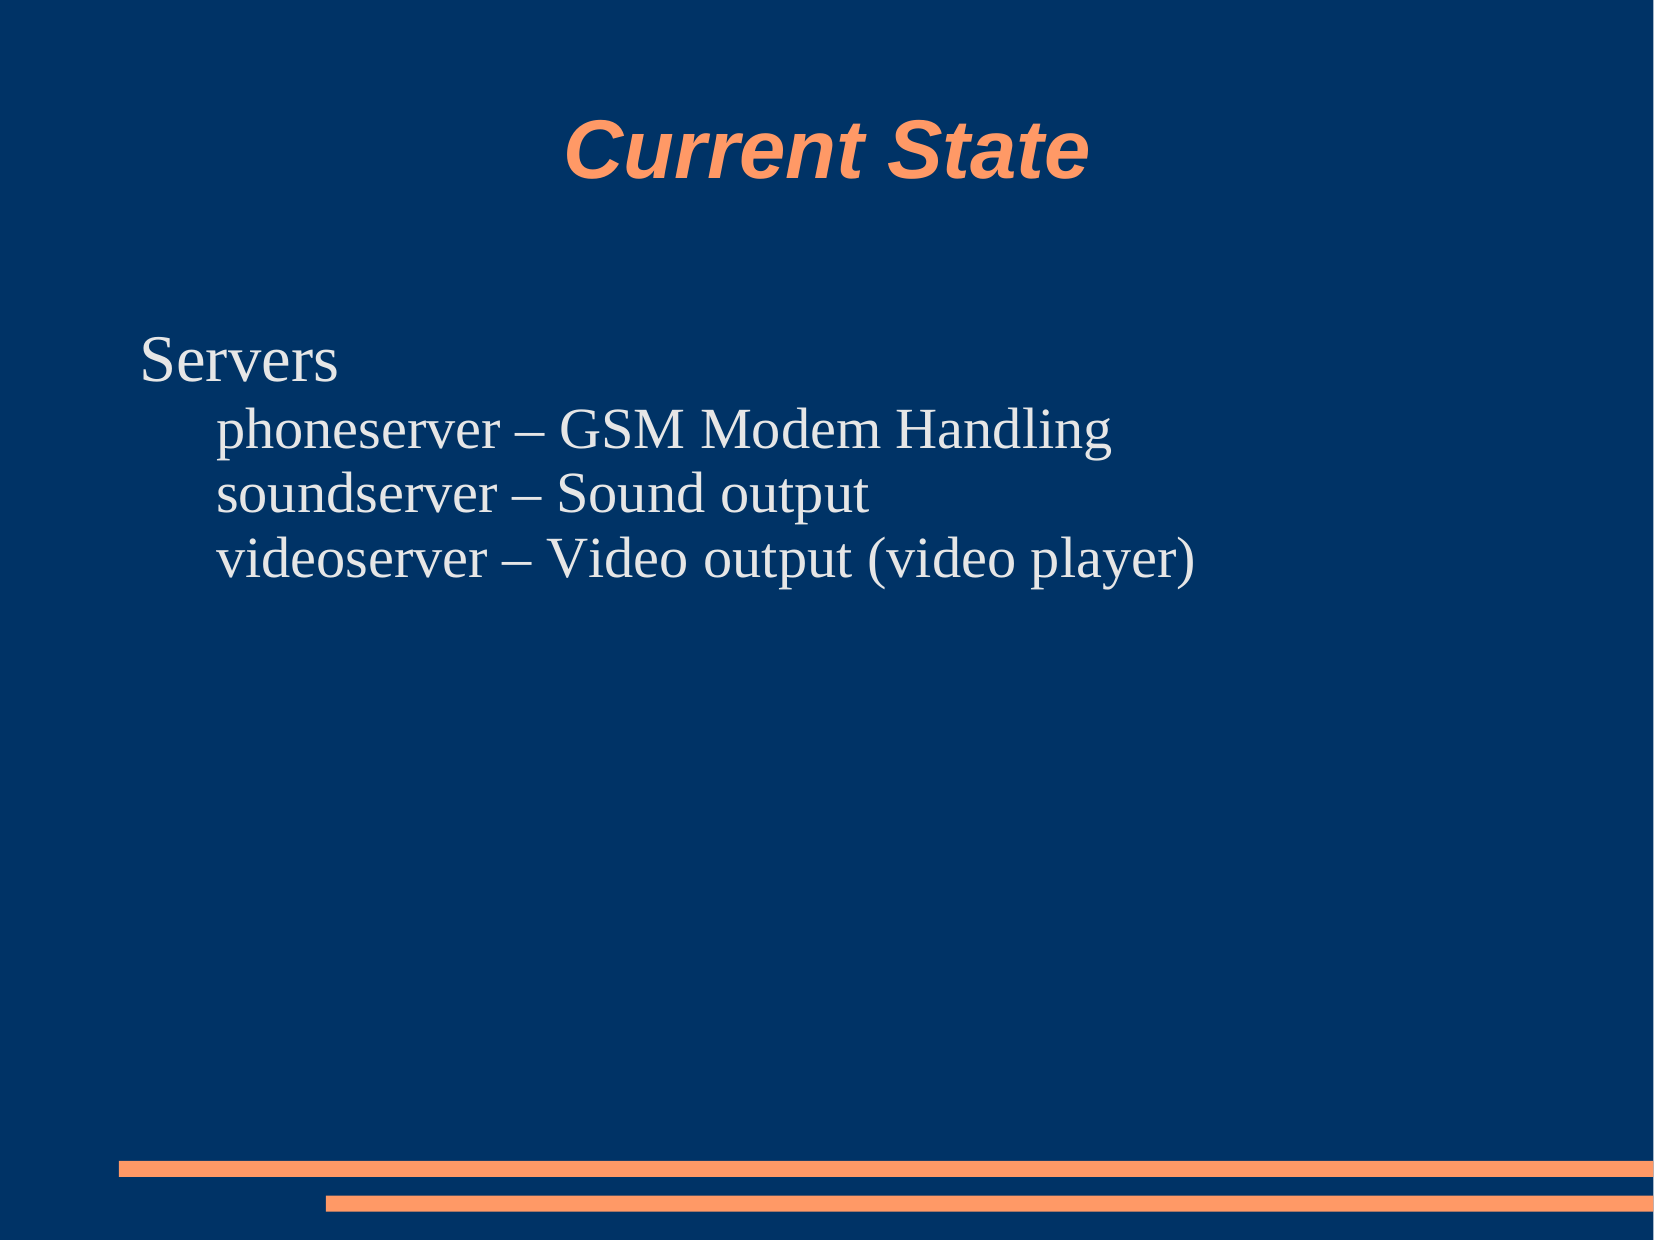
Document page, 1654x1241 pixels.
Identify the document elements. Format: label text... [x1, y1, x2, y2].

title Current State [121, 53, 1534, 247]
list Servers phoneserver – GSM Modem Handling soundserver – Sound output videoserver – Video output (video player) [121, 322, 1561, 1118]
